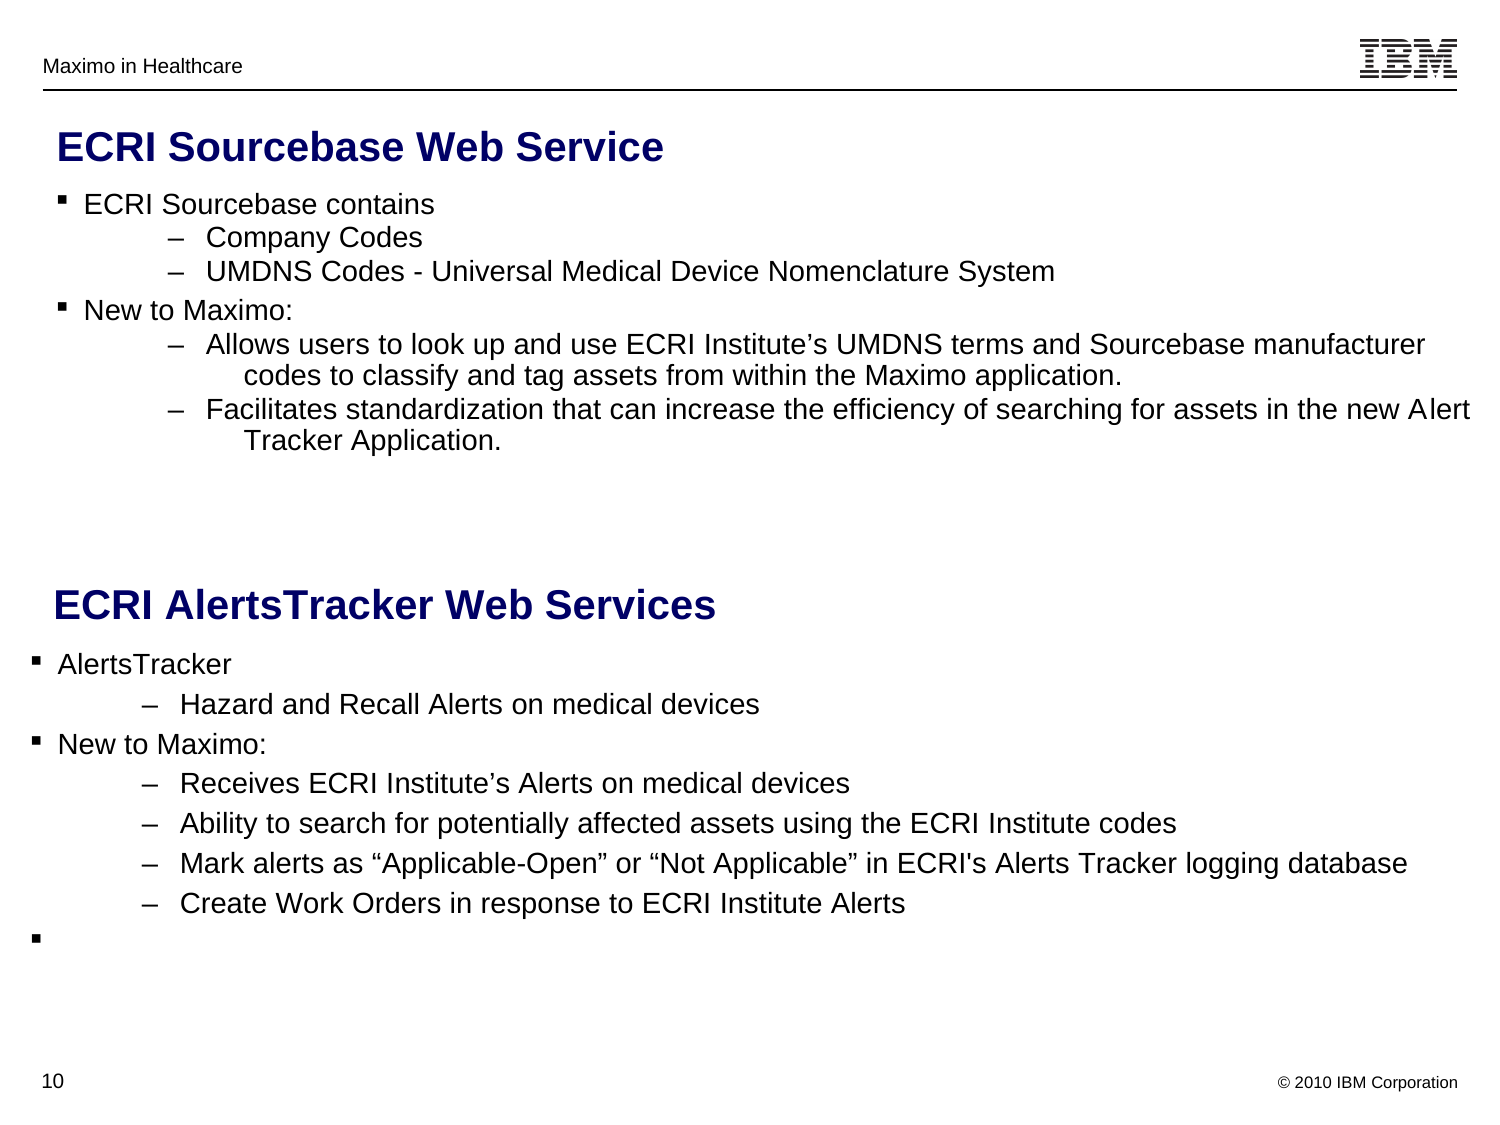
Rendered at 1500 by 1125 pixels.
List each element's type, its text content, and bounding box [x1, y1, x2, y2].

picture [1360, 39, 1457, 78]
list ECRI Sourcebase contains Company Codes UMDNS Codes - Universal Medical Device Nomenclature System New to Maximo: Allows users to look up and use ECRI Institute’s UMDNS terms and Sourcebase manufacturer codes to classify and tag assets from within the Maximo application. Facilitates standardization that can increase the efficiency of searching for assets in the new Alert Tracker Application. [55, 188, 1477, 514]
text_box AlertsTracker Hazard and Recall Alerts on medical devices New to Maximo: Receives ECRI Institute’s Alerts on medical devices Ability to search for potentially affected assets using the ECRI Institute codes Mark alerts as “Applicable-Open” or “Not Applicable” in ECRI's Alerts Tracker logging database Create Work Orders in response to ECRI Institute Alerts [29, 649, 1451, 1032]
title ECRI Sourcebase Web Service [41, 100, 1480, 191]
title ECRI AlertsTracker Web Services [38, 559, 1477, 650]
